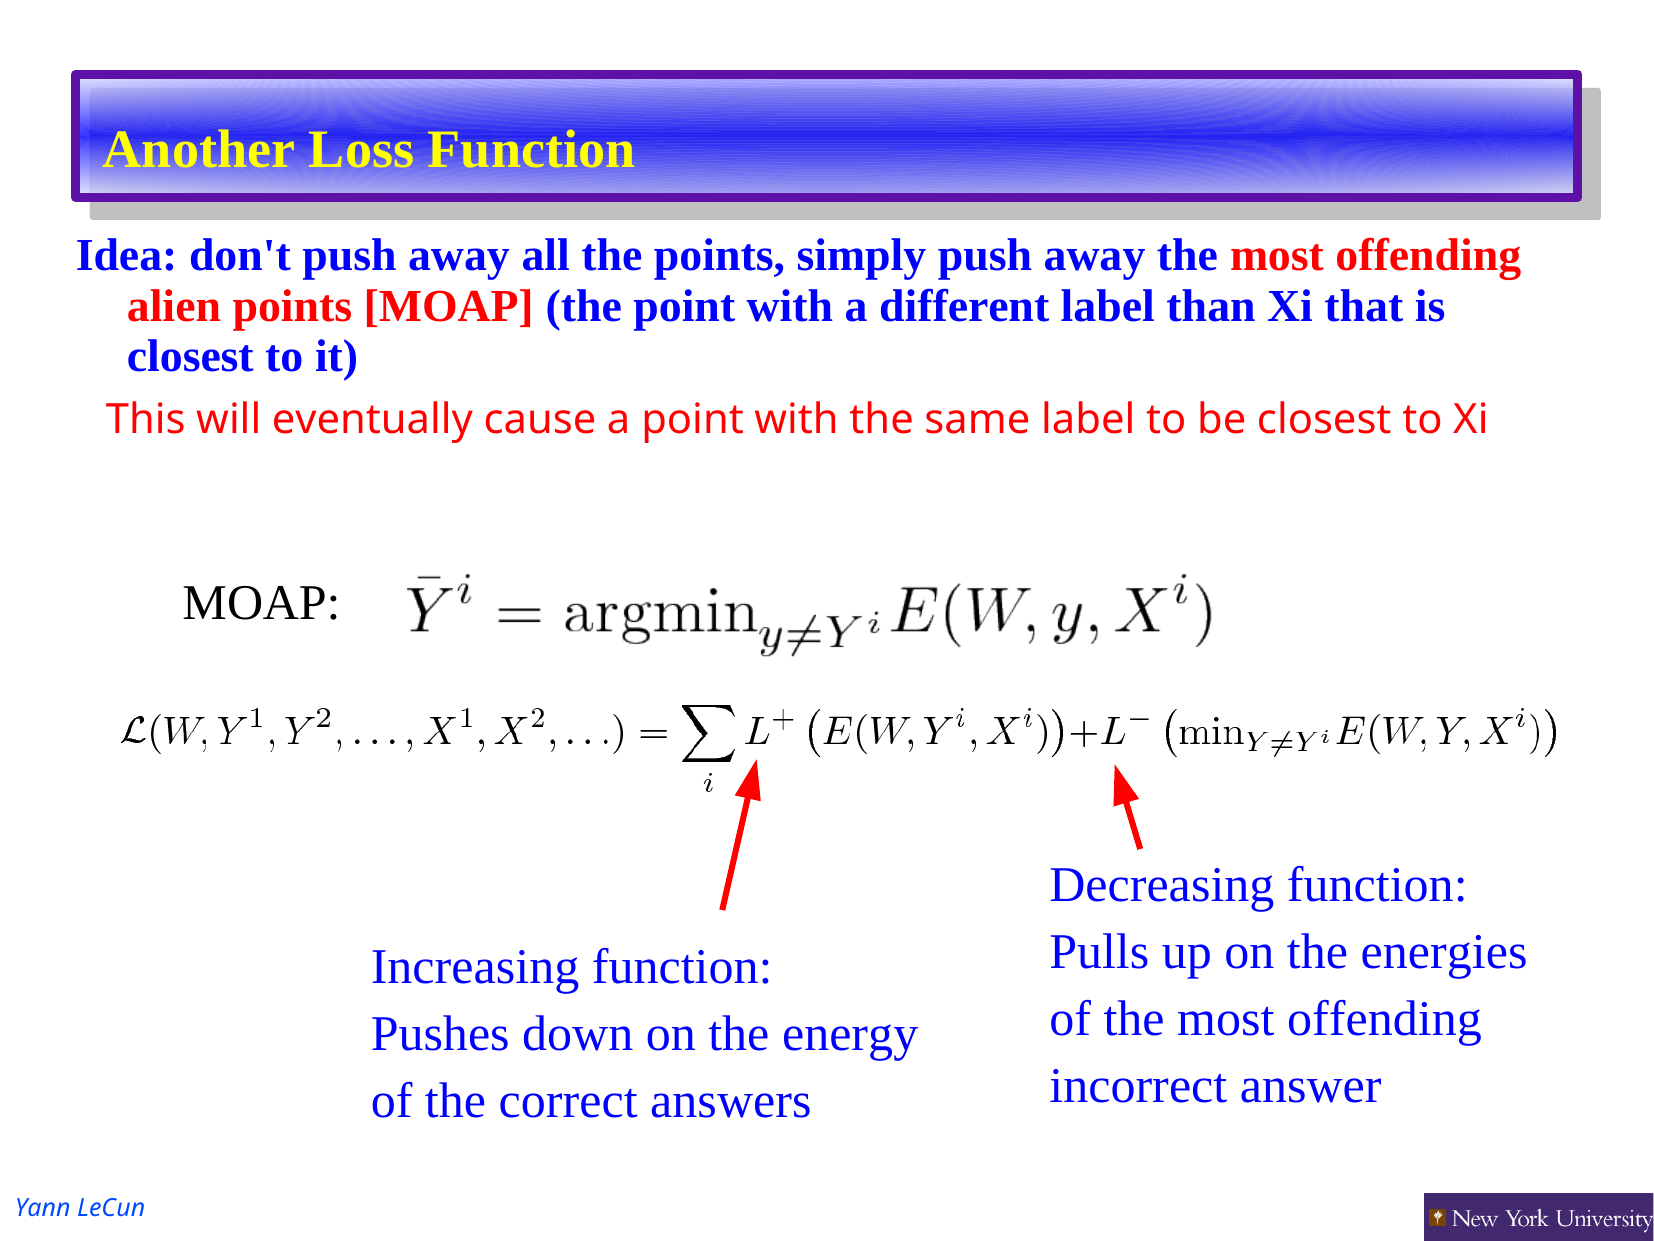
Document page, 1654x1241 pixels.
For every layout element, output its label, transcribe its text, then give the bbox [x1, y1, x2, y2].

list Idea: don't push away all the points, simply push away the most offending alien points [MOAP] (the point with a different label than Xi that is closest to it) This will eventually cause a point with the same label to be closest to Xi [75, 229, 1568, 1165]
picture [401, 568, 1218, 663]
text_box MOAP: [182, 575, 341, 636]
picture [1424, 1193, 1654, 1241]
picture [117, 701, 1559, 795]
title Another Loss Function [75, 74, 1578, 198]
